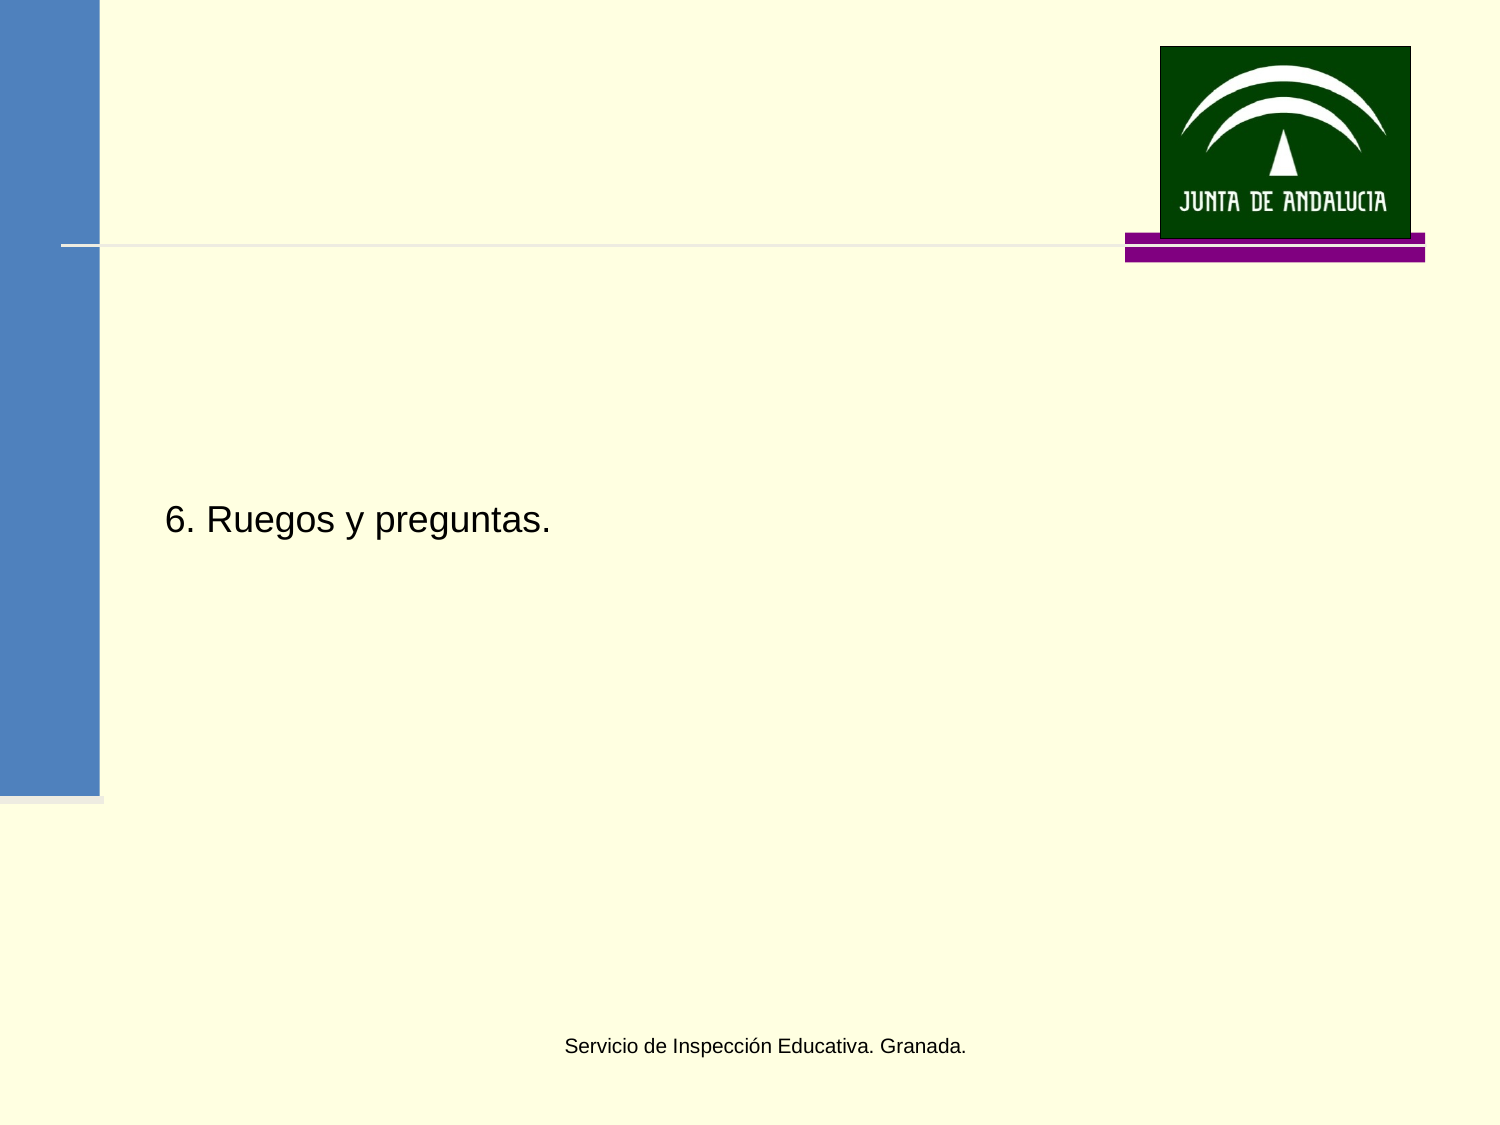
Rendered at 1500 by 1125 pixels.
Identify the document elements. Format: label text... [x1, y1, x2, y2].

text_box Servicio de Inspección Educativa. Granada. [549, 1025, 1038, 1101]
picture [1160, 46, 1410, 239]
text_box 6. Ruegos y preguntas. [150, 262, 1426, 1006]
